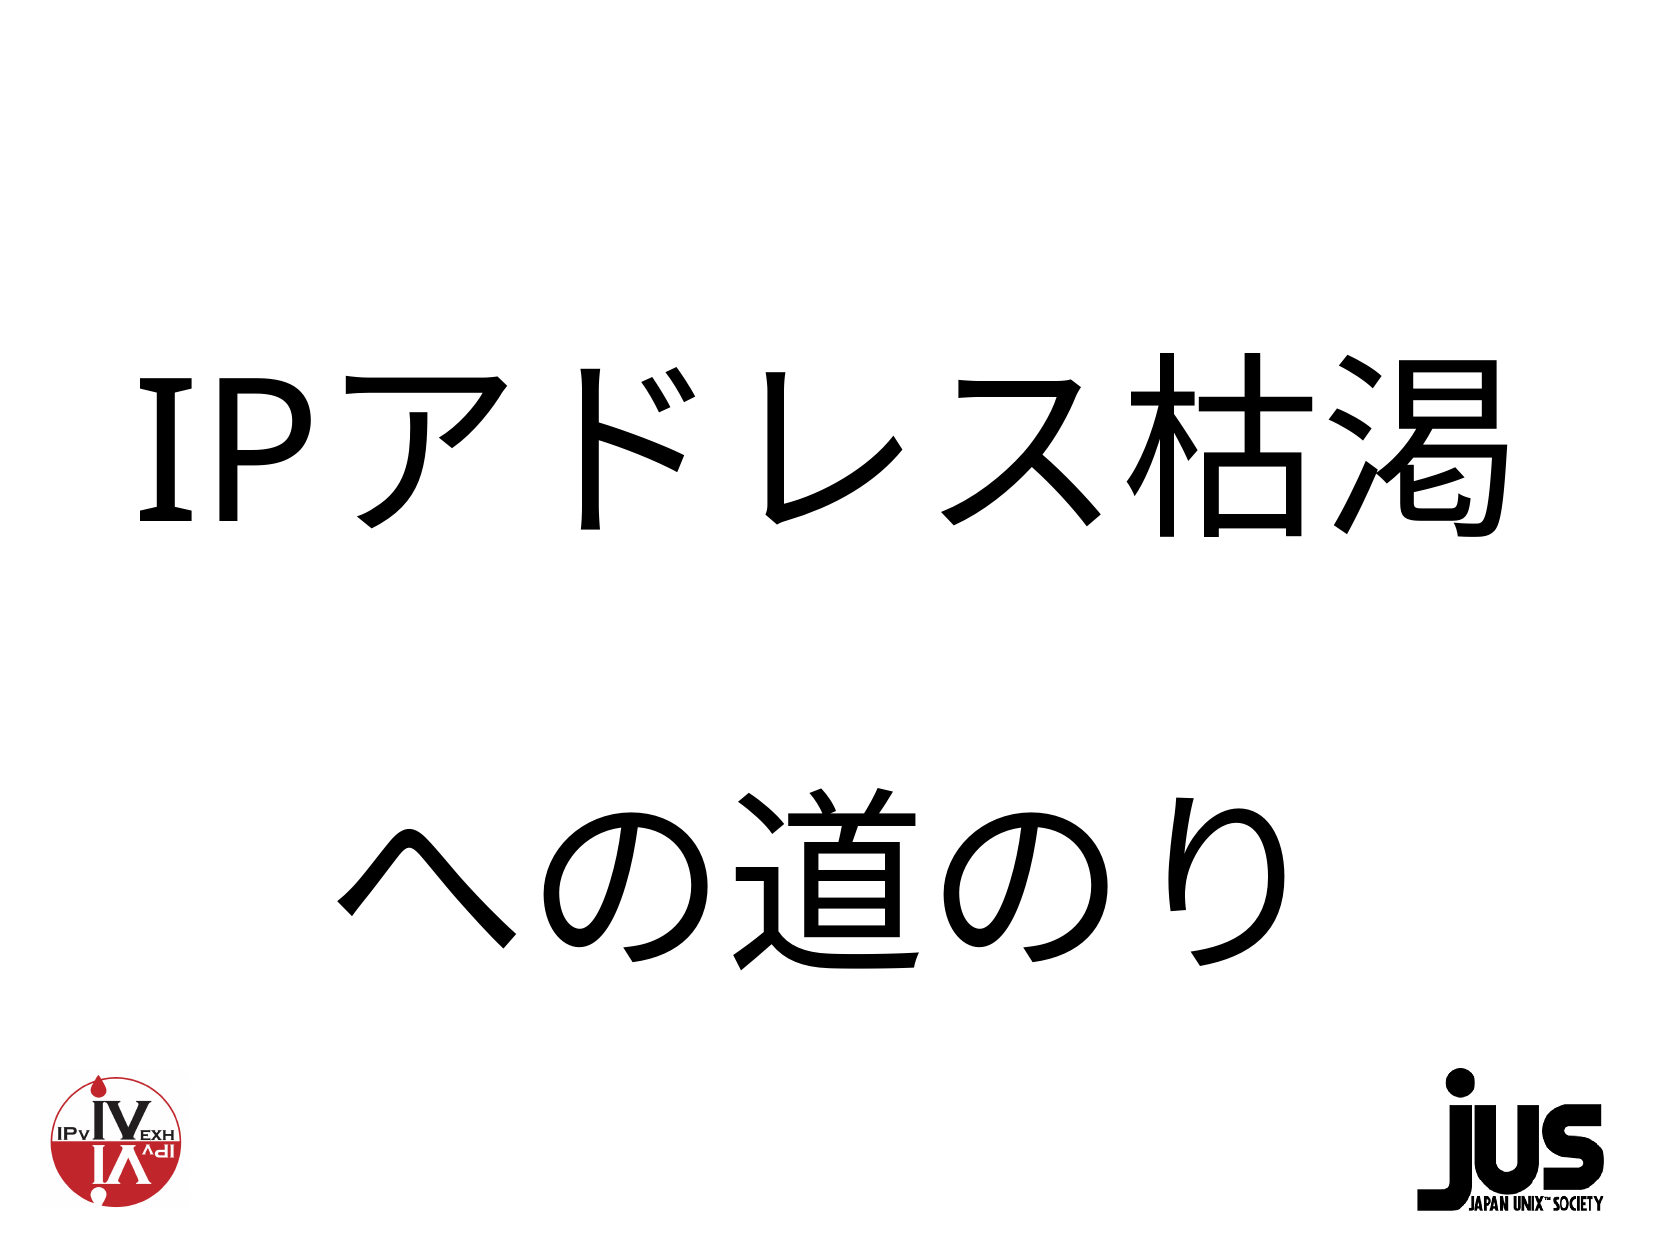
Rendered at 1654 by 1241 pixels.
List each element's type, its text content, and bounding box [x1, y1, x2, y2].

subtitle IPアドレス枯渇 への道のり [82, 56, 1571, 1102]
picture [1417, 1068, 1604, 1211]
picture [41, 1068, 190, 1210]
